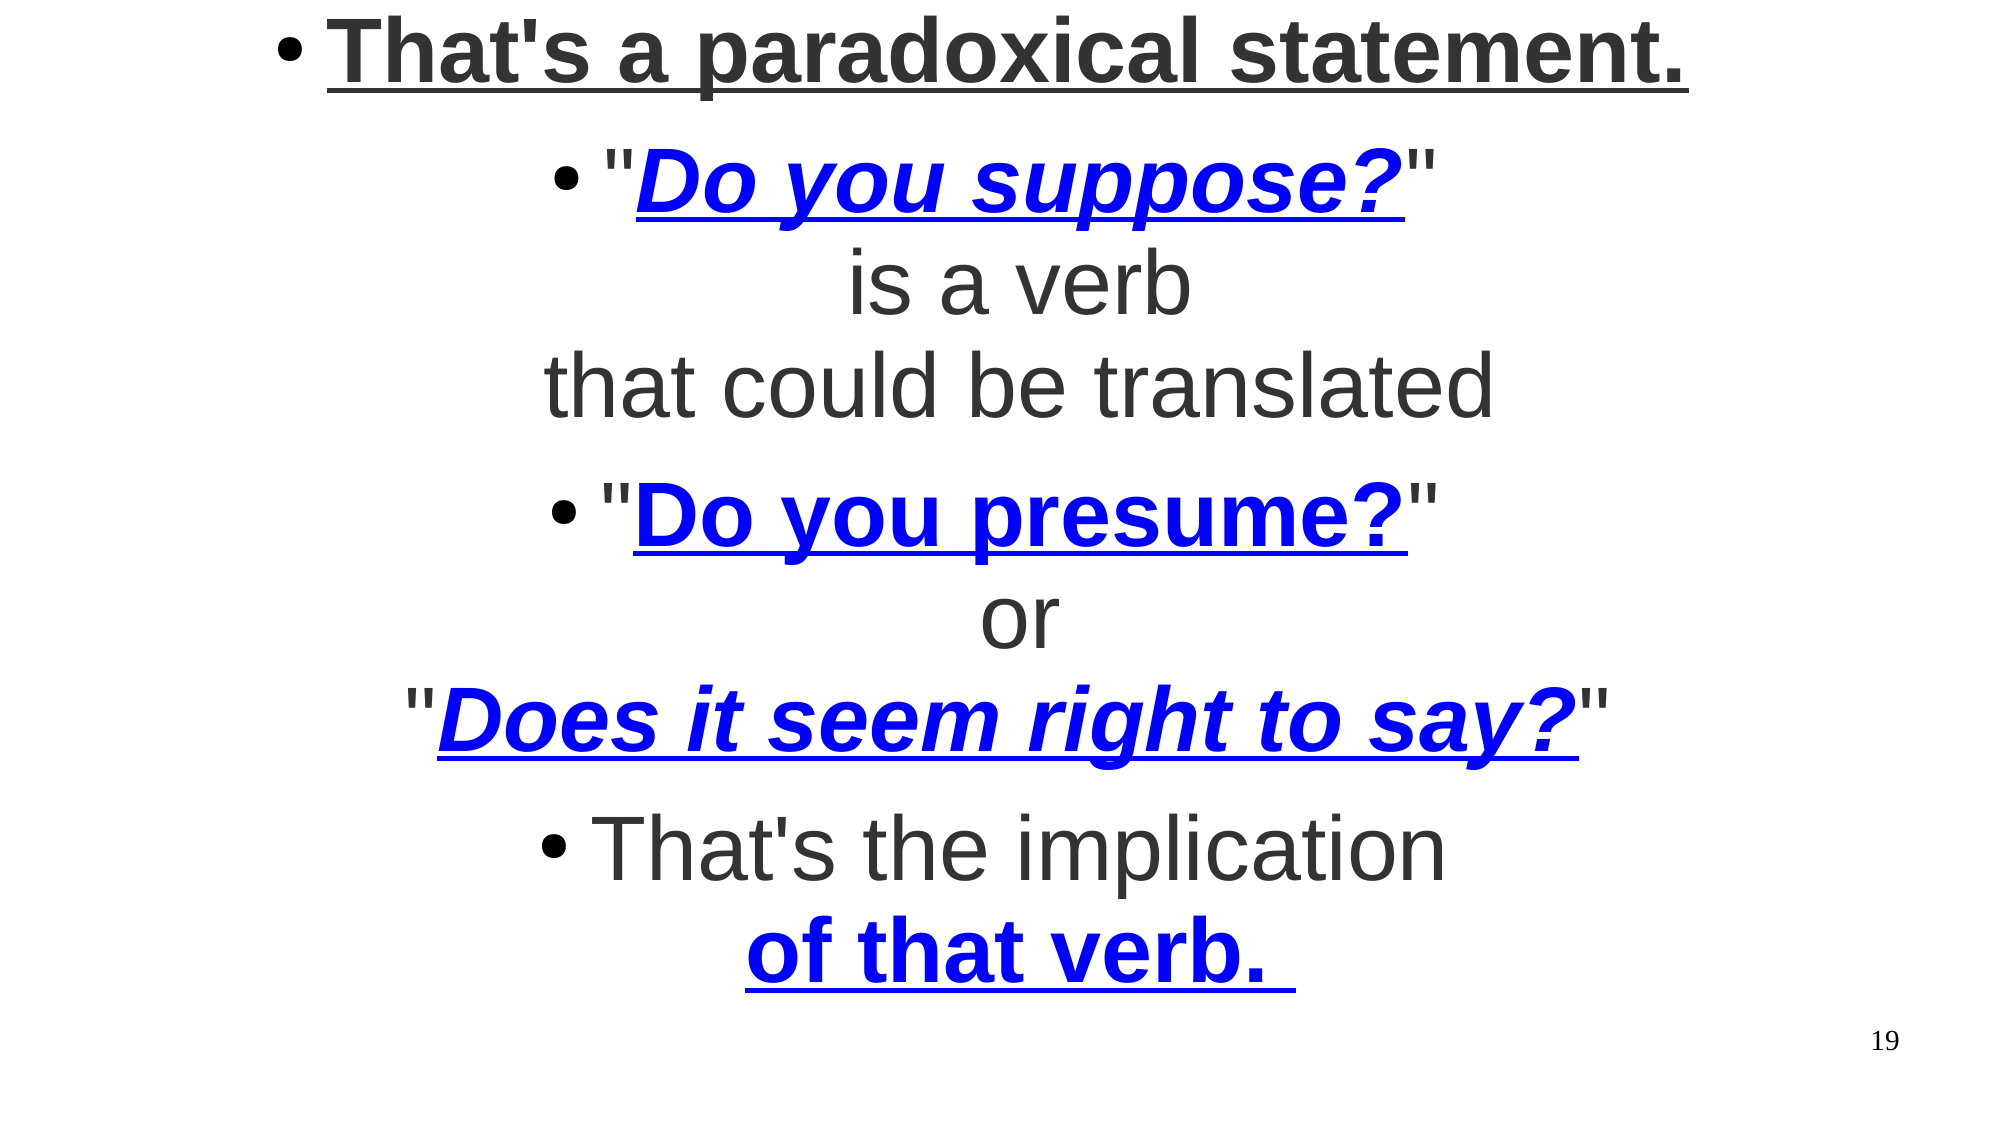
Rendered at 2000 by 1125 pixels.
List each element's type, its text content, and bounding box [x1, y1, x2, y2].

list That's a paradoxical statement. "Do you suppose?" is a verb that could be translated "Do you presume?" or "Does it seem right to say?" That's the implication of that verb. [0, 0, 1996, 1123]
